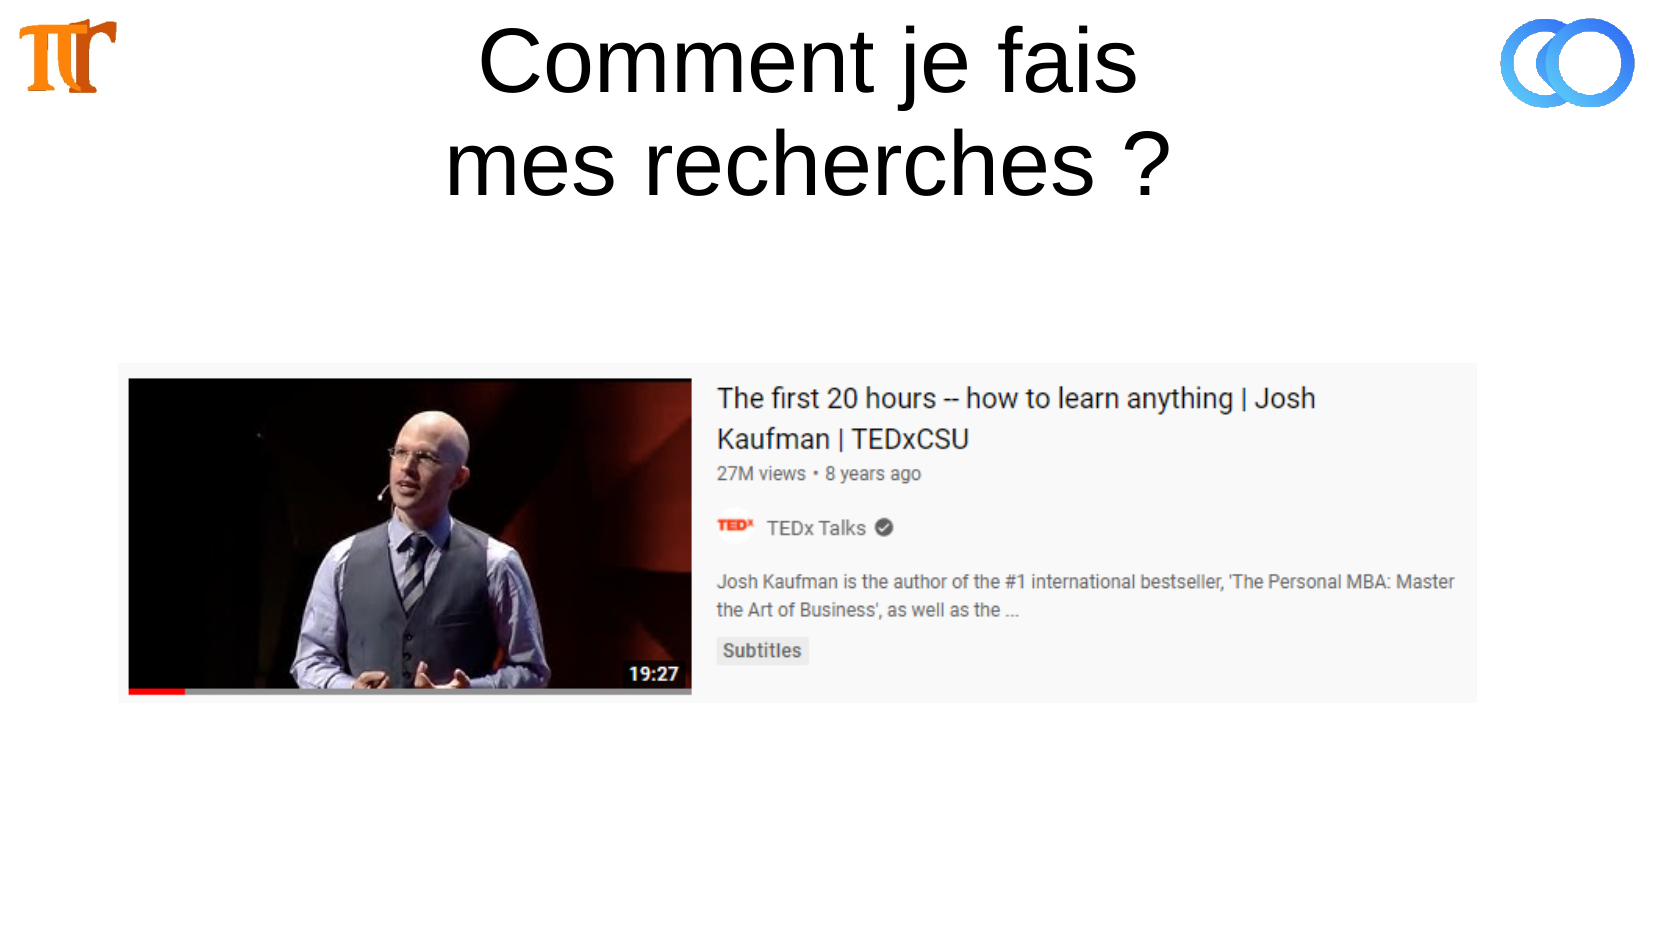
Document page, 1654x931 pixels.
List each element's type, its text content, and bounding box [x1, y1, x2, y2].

picture [1450, 0, 1654, 142]
picture [118, 363, 1477, 703]
title Comment je fais mes recherches ? [64, 9, 1554, 215]
picture [17, 5, 119, 107]
